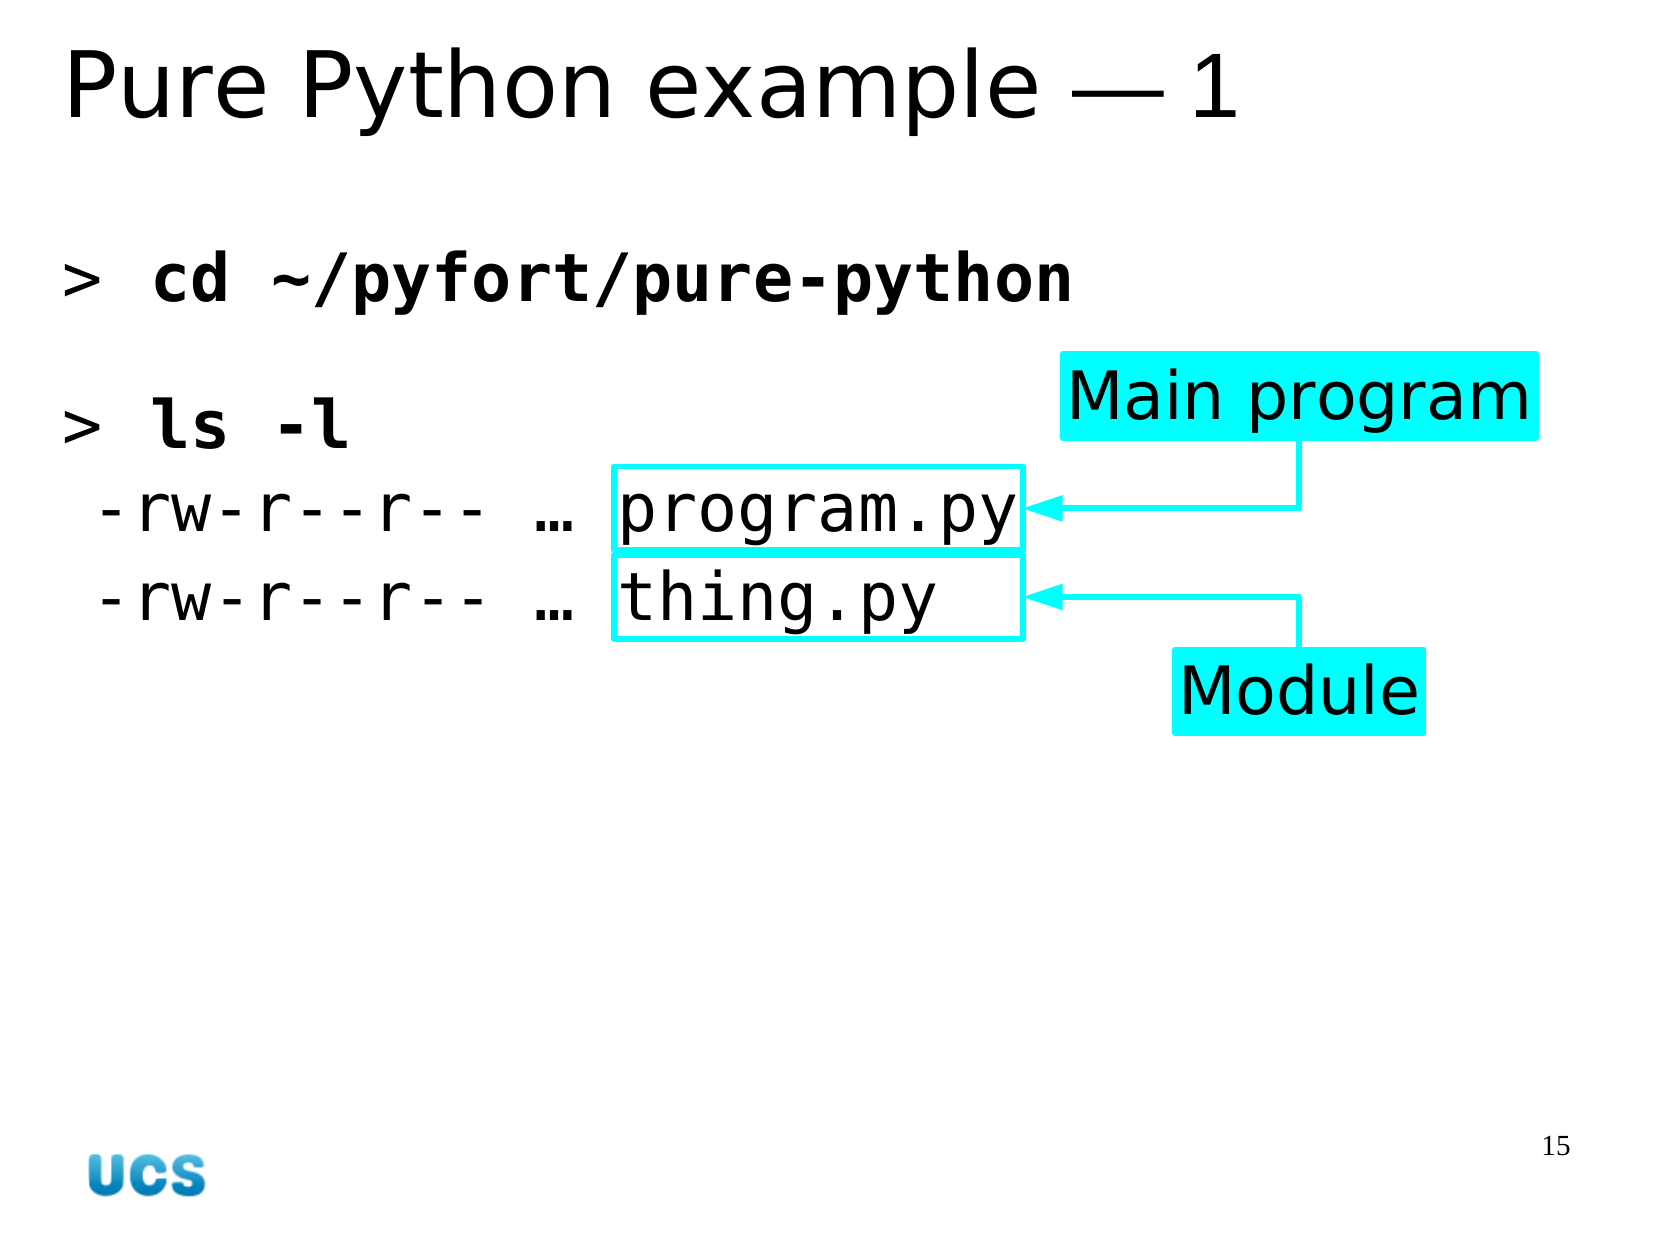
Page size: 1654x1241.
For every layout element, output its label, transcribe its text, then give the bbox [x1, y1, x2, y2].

text_box program.py [614, 466, 1023, 551]
picture [88, 1153, 206, 1198]
text_box Module [1175, 649, 1424, 734]
text_box > [59, 383, 106, 468]
text_box thing.py [614, 555, 1023, 639]
text_box ls -l [147, 383, 355, 466]
text_box -rw-r--r-- … [88, 466, 578, 551]
text_box -rw-r--r-- … [88, 555, 578, 639]
text_box cd ~/pyfort/pure-python [147, 236, 1080, 320]
text_box Pure Python example — 1 [59, 29, 1244, 143]
text_box > [59, 236, 106, 320]
text_box Main program [1062, 354, 1536, 439]
